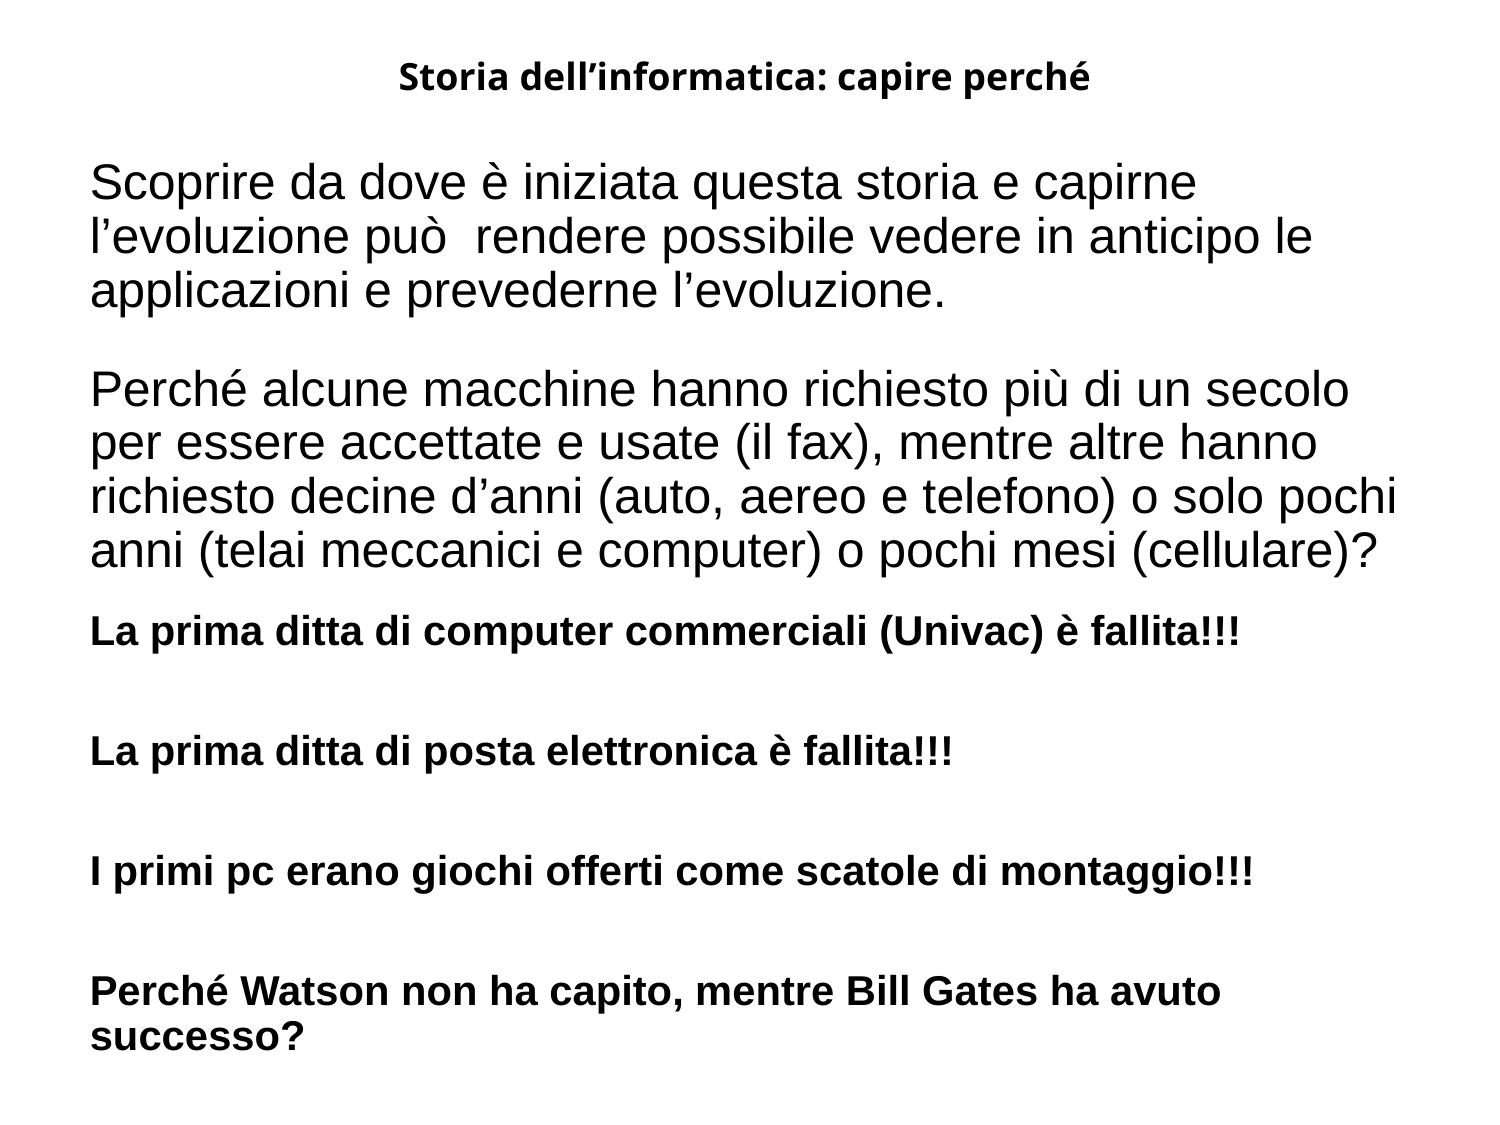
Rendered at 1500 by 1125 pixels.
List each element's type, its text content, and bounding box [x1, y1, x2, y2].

title Storia dell’informatica: capire perché [75, 45, 1425, 126]
list Scoprire da dove è iniziata questa storia e capirne l’evoluzione può rendere possibile vedere in anticipo le applicazioni e prevederne l’evoluzione. Perché alcune macchine hanno richiesto più di un secolo per essere accettate e usate (il fax), mentre altre hanno richiesto decine d’anni (auto, aereo e telefono) o solo pochi anni (telai meccanici e computer) o pochi mesi (cellulare)? La prima ditta di computer commerciali (Univac) è fallita!!! La prima ditta di posta elettronica è fallita!!! I primi pc erano giochi offerti come scatole di montaggio!!! Perché Watson non ha capito, mentre Bill Gates ha avuto successo? [75, 148, 1425, 1005]
